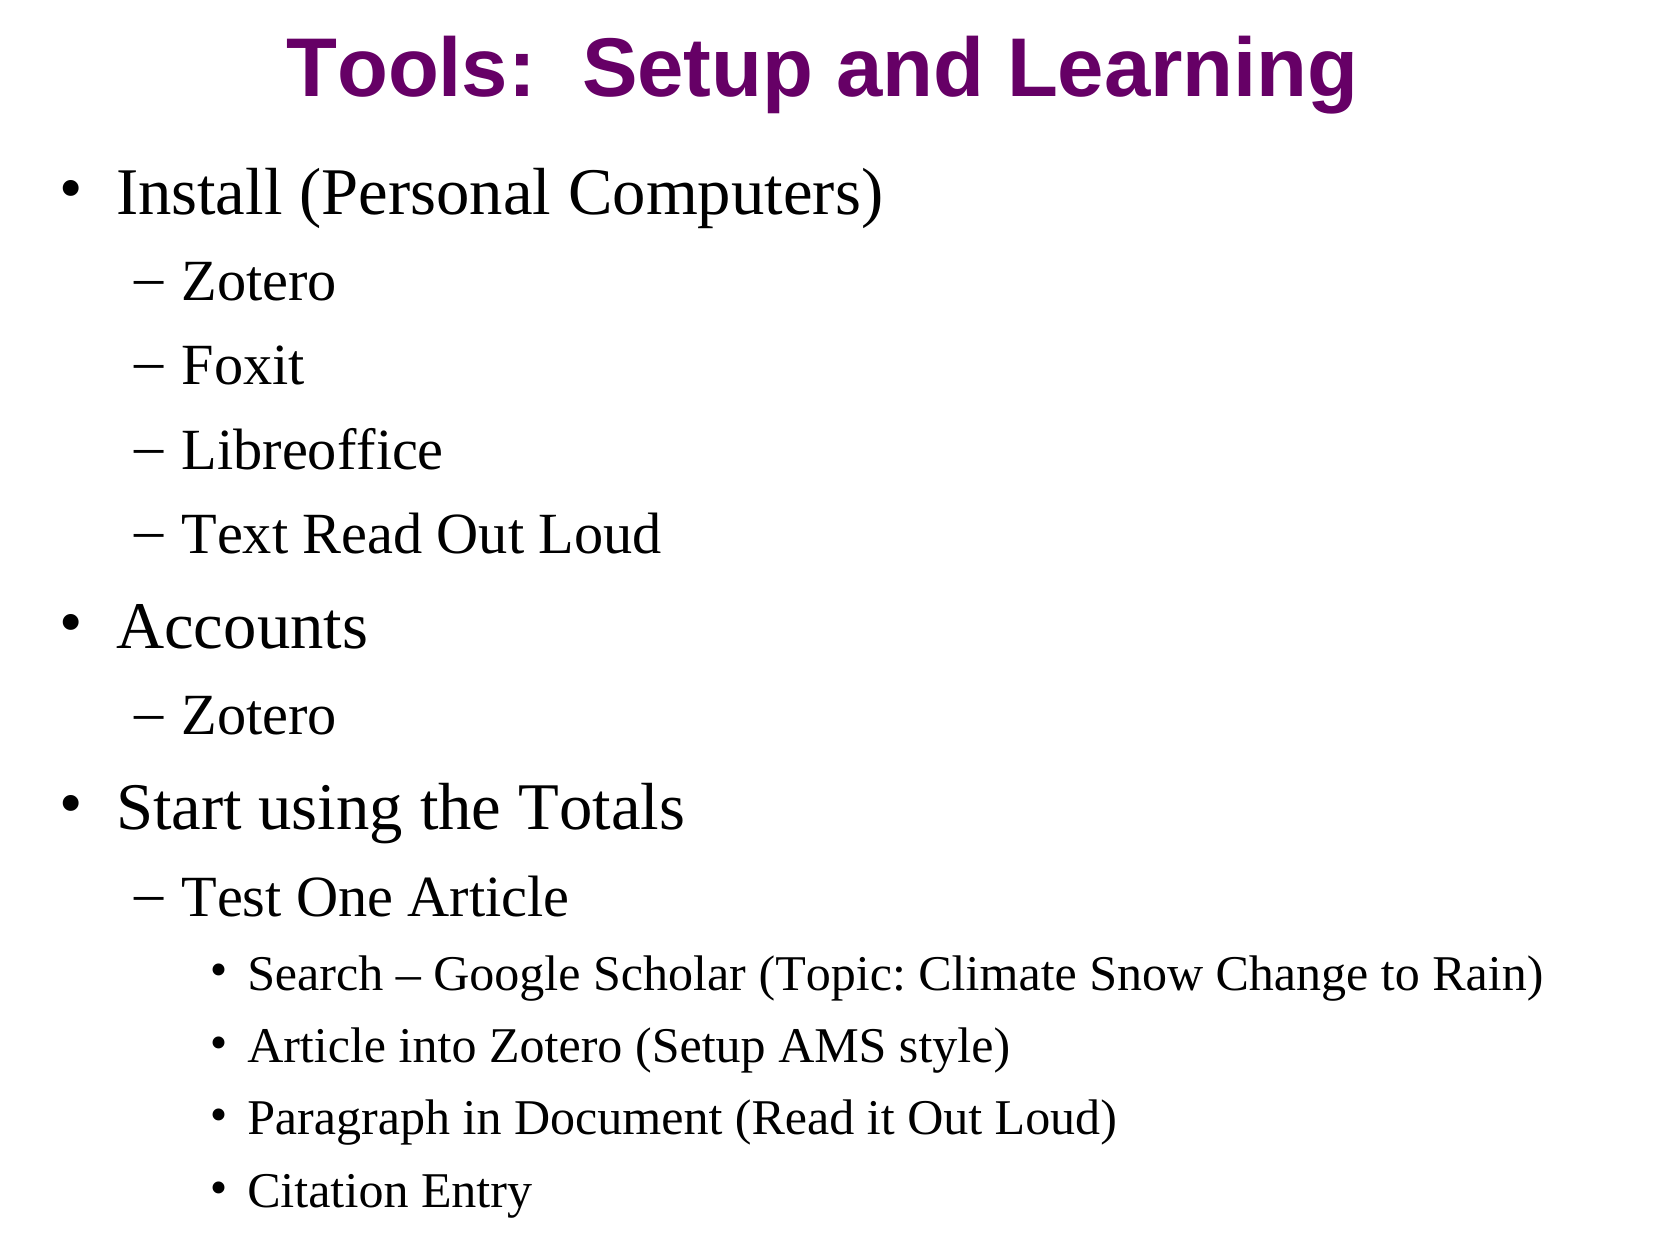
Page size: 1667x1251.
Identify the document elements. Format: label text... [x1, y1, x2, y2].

list Install (Personal Computers) Zotero Foxit Libreoffice Text Read Out Loud Accounts Zotero Start using the Totals Test One Article Search – Google Scholar (Topic: Climate Snow Change to Rain) Article into Zotero (Setup AMS style) Paragraph in Document (Read it Out Loud) Citation Entry [45, 139, 1636, 1226]
title Tools: Setup and Learning [0, 5, 1667, 121]
